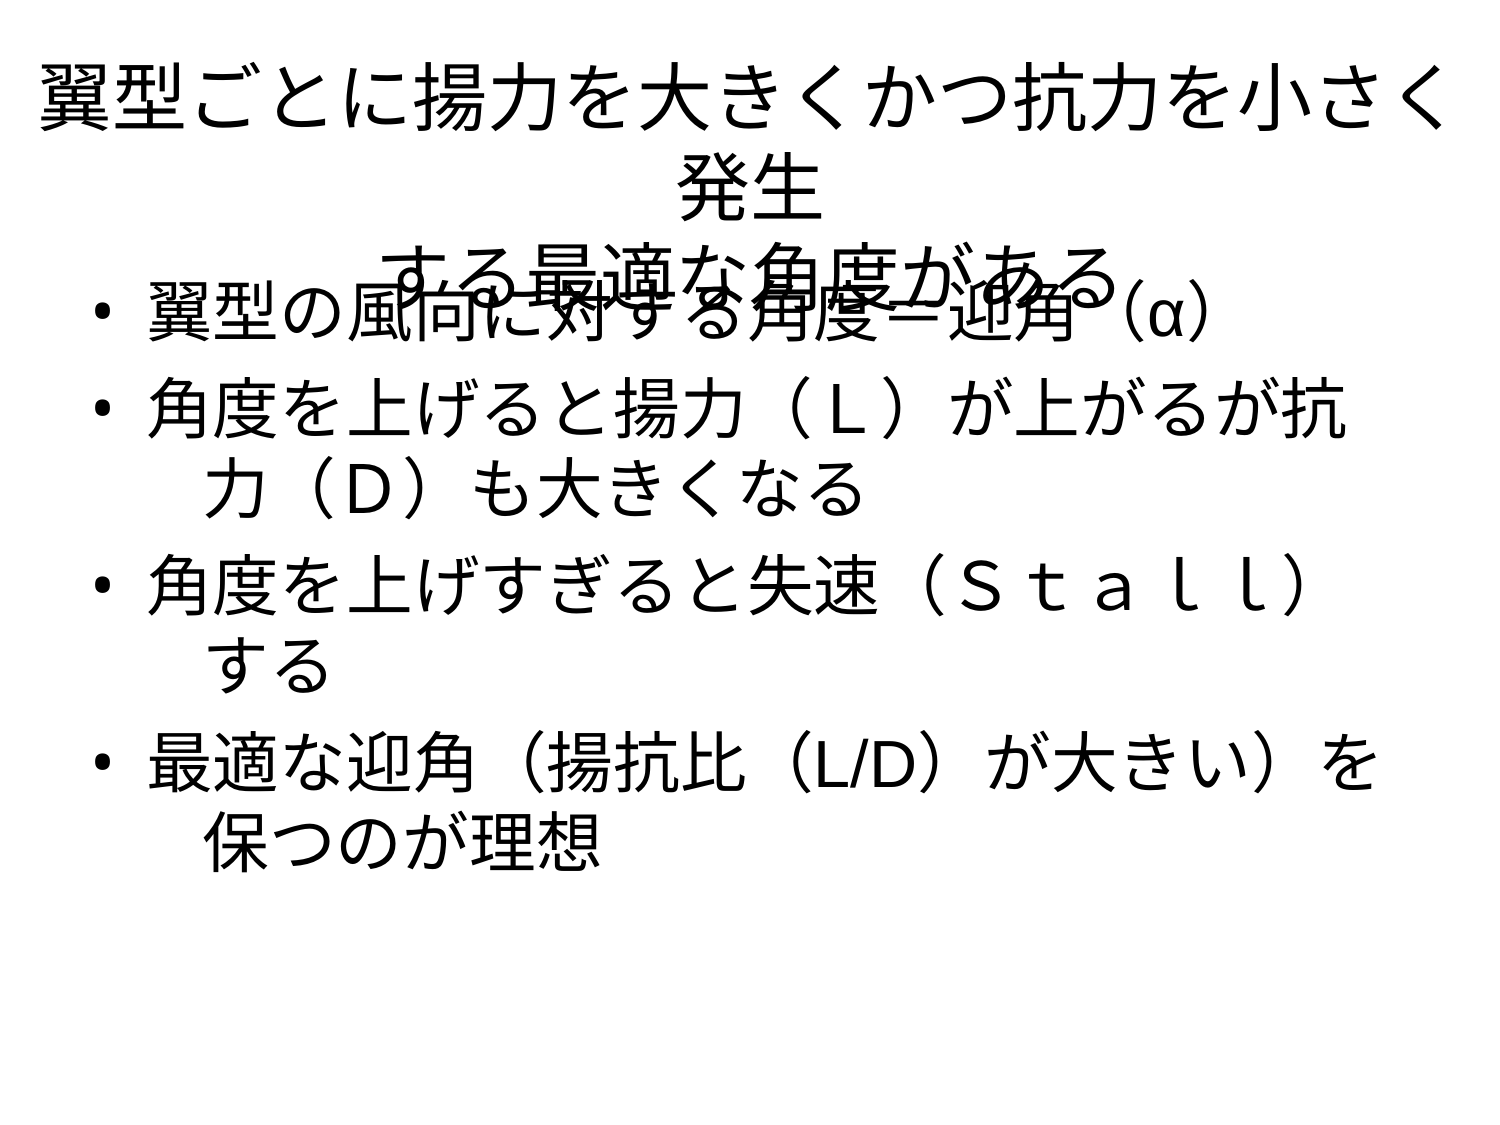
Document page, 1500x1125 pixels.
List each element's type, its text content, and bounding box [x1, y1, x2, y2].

list 翼型の風向に対する角度＝迎角（α） 角度を上げると揚力（Ｌ）が上がるが抗力（Ｄ）も大きくなる 角度を上げすぎると失速（Ｓｔａｌｌ）する 最適な迎角（揚抗比（L/D）が大きい）を保つのが理想 [75, 262, 1426, 1005]
title 翼型ごとに揚力を大きくかつ抗力を小さく発生 する最適な角度がある [0, 42, 1500, 218]
